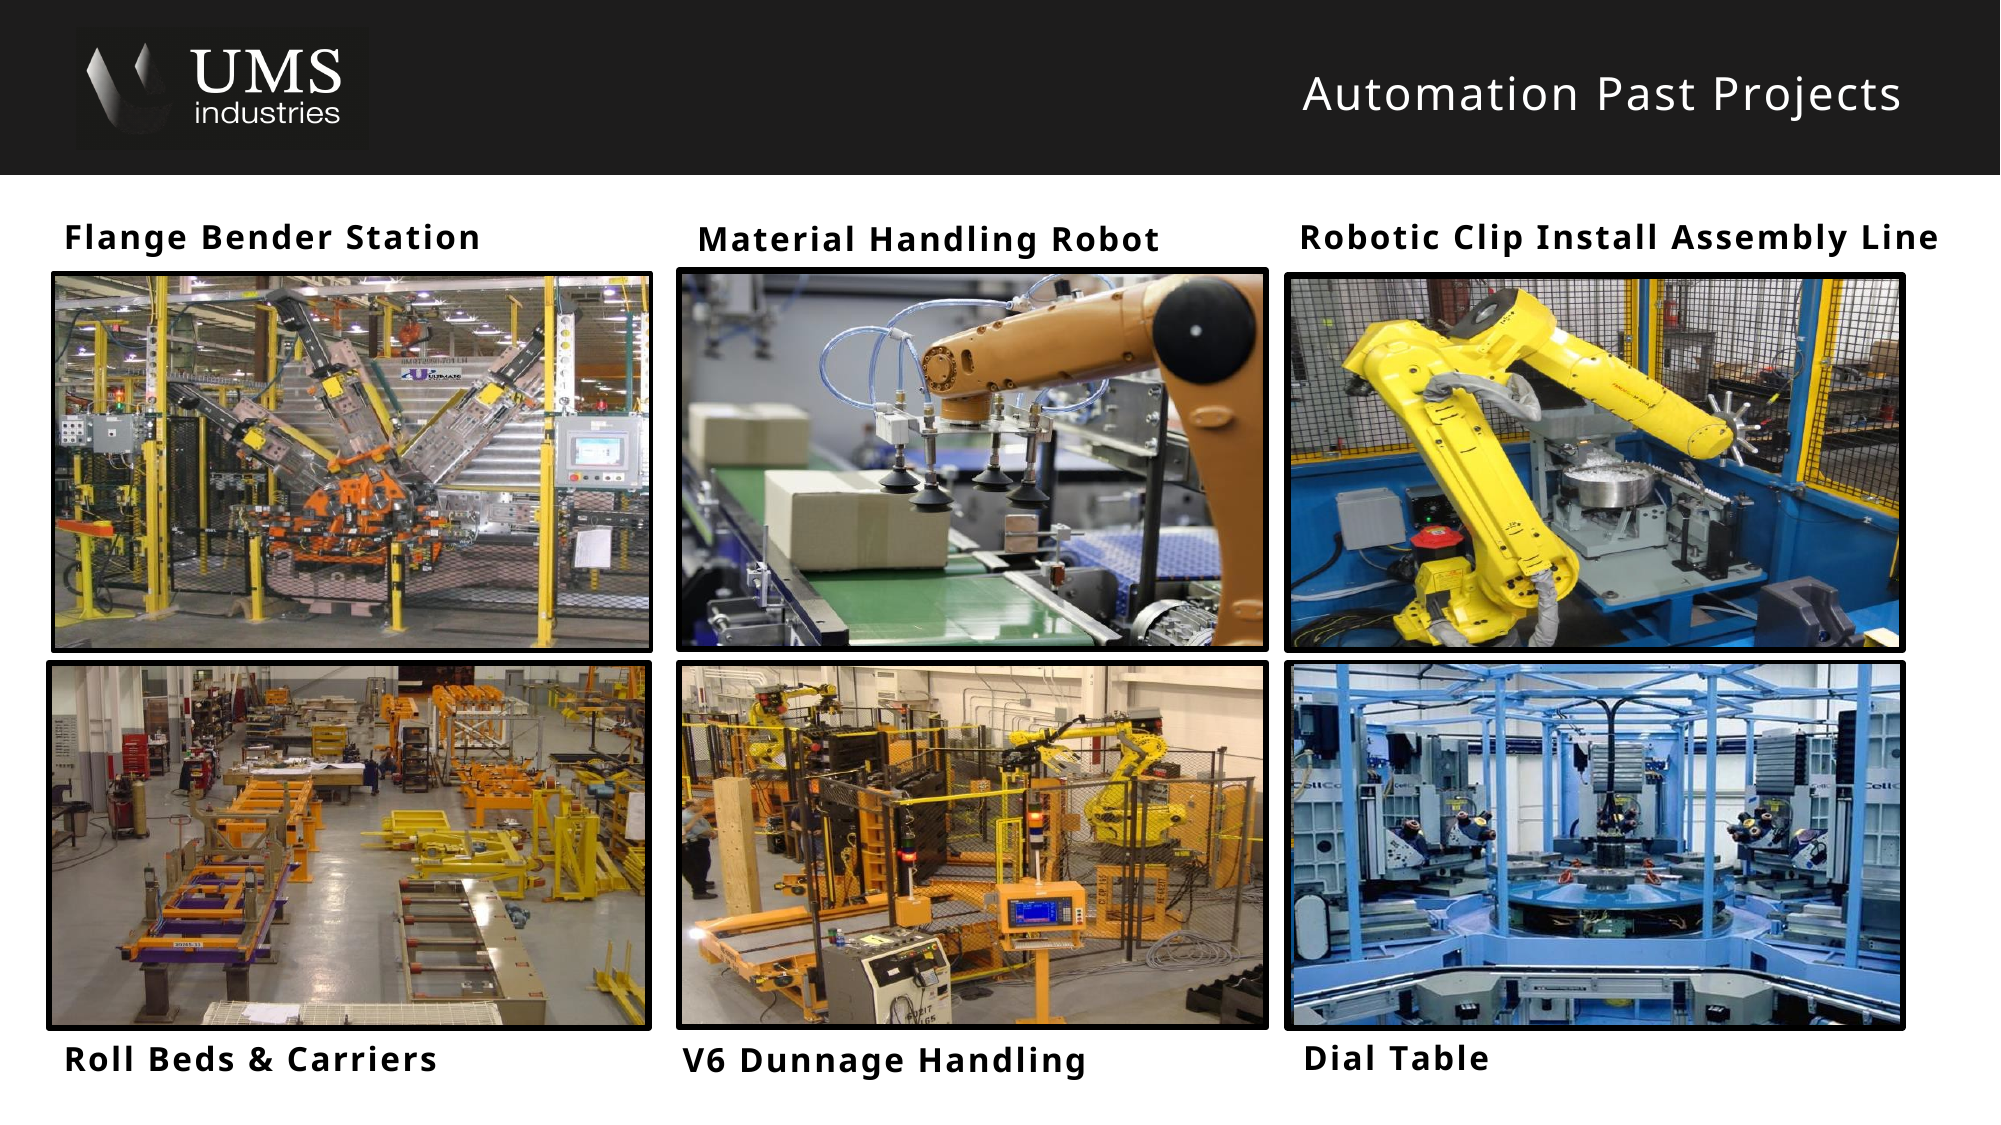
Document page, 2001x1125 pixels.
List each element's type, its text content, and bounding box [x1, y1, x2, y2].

text_box Roll Beds & Carriers [48, 1030, 728, 1087]
text_box Material Handling Robot [682, 210, 1361, 267]
picture [76, 27, 369, 150]
picture [55, 276, 649, 648]
text_box Robotic Clip Install Assembly Line [1284, 208, 1963, 264]
picture [1291, 664, 1900, 1025]
text_box Dial Table [1288, 1029, 1967, 1085]
text_box Automation Past Projects [1287, 57, 1924, 128]
picture [682, 274, 1263, 646]
picture [52, 666, 645, 1025]
picture [682, 666, 1263, 1024]
text_box [0, 0, 2000, 175]
picture [1291, 279, 1899, 647]
text_box V6 Dunnage Handling [667, 1031, 1347, 1088]
text_box Flange Bender Station [48, 208, 728, 264]
